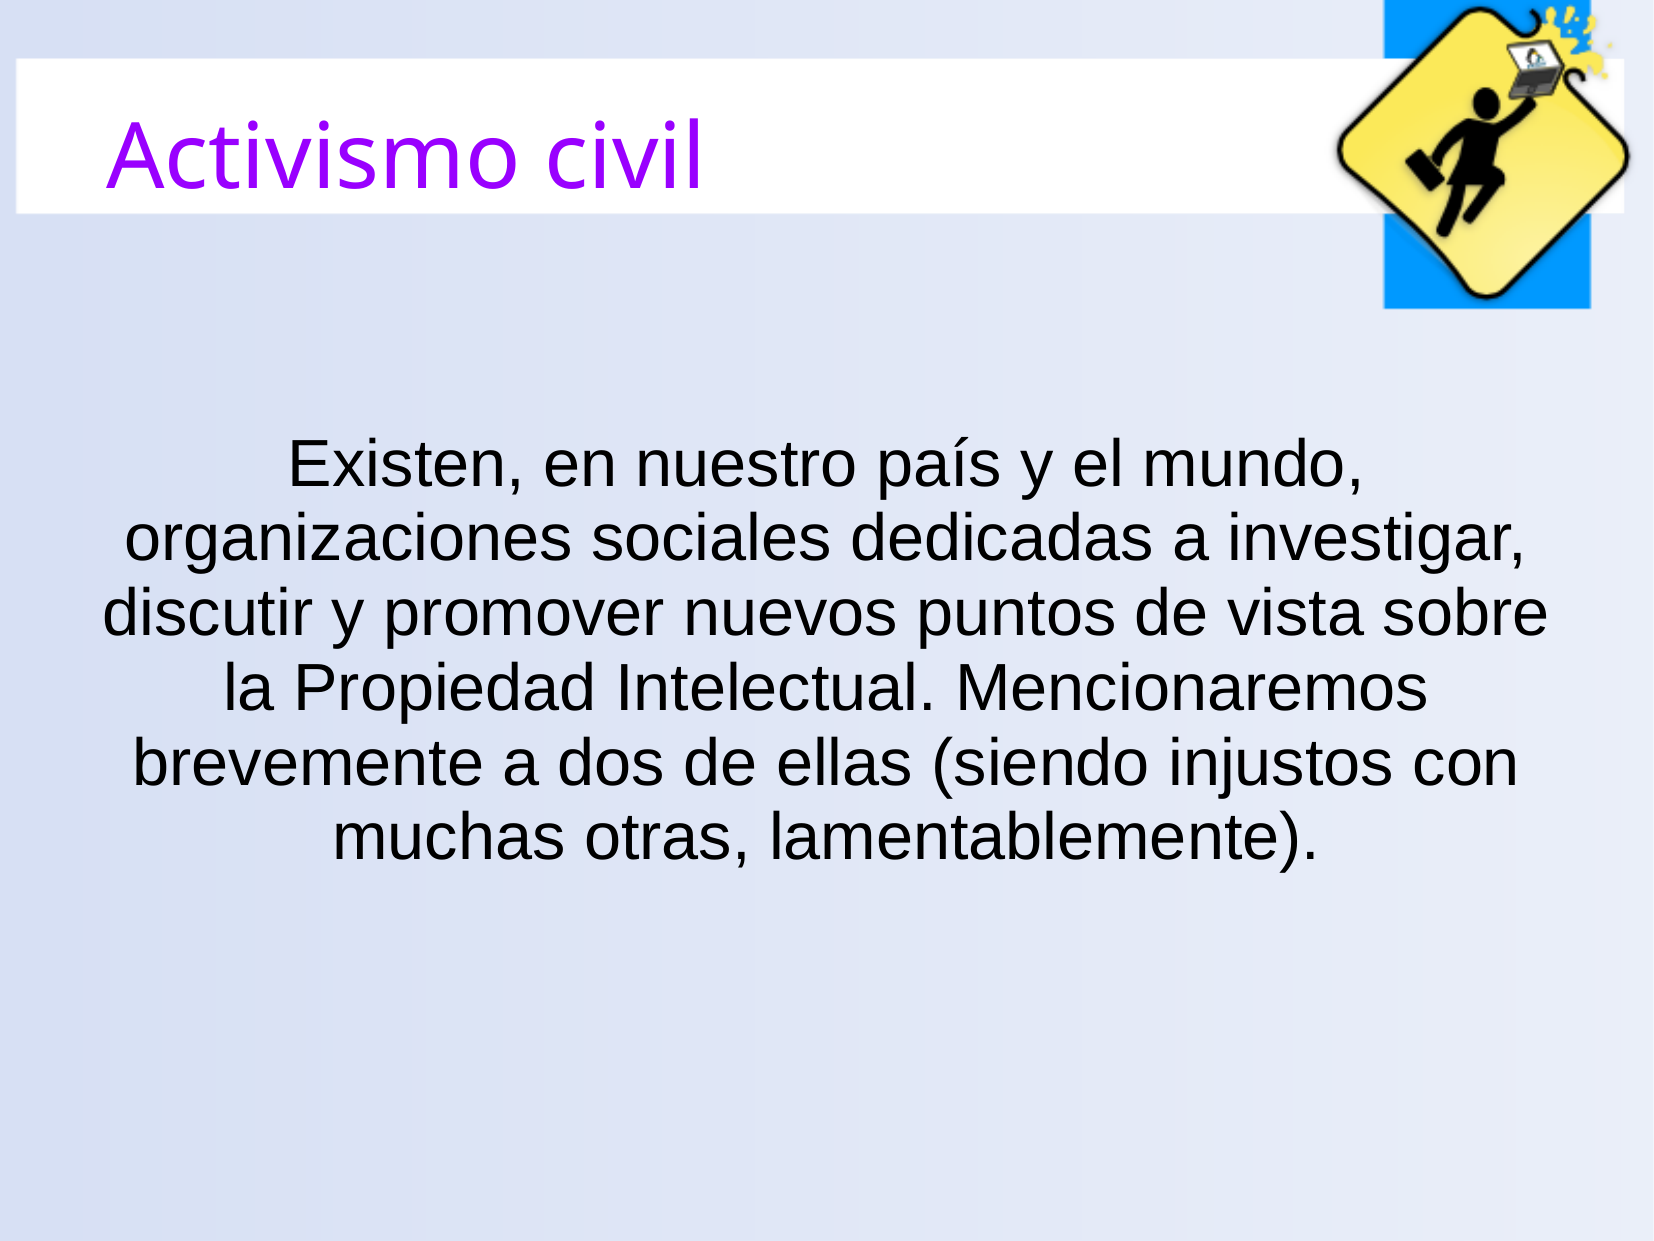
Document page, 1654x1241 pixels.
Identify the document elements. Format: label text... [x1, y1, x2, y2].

picture [0, 0, 1654, 1241]
subtitle Existen, en nuestro país y el mundo, organizaciones sociales dedicadas a investigar, discutir y promover nuevos puntos de vista sobre la Propiedad Intelectual. Mencionaremos brevemente a dos de ellas (siendo injustos con muchas otras, lamentablemente). [82, 290, 1571, 1010]
title Activismo civil [82, 49, 1571, 257]
